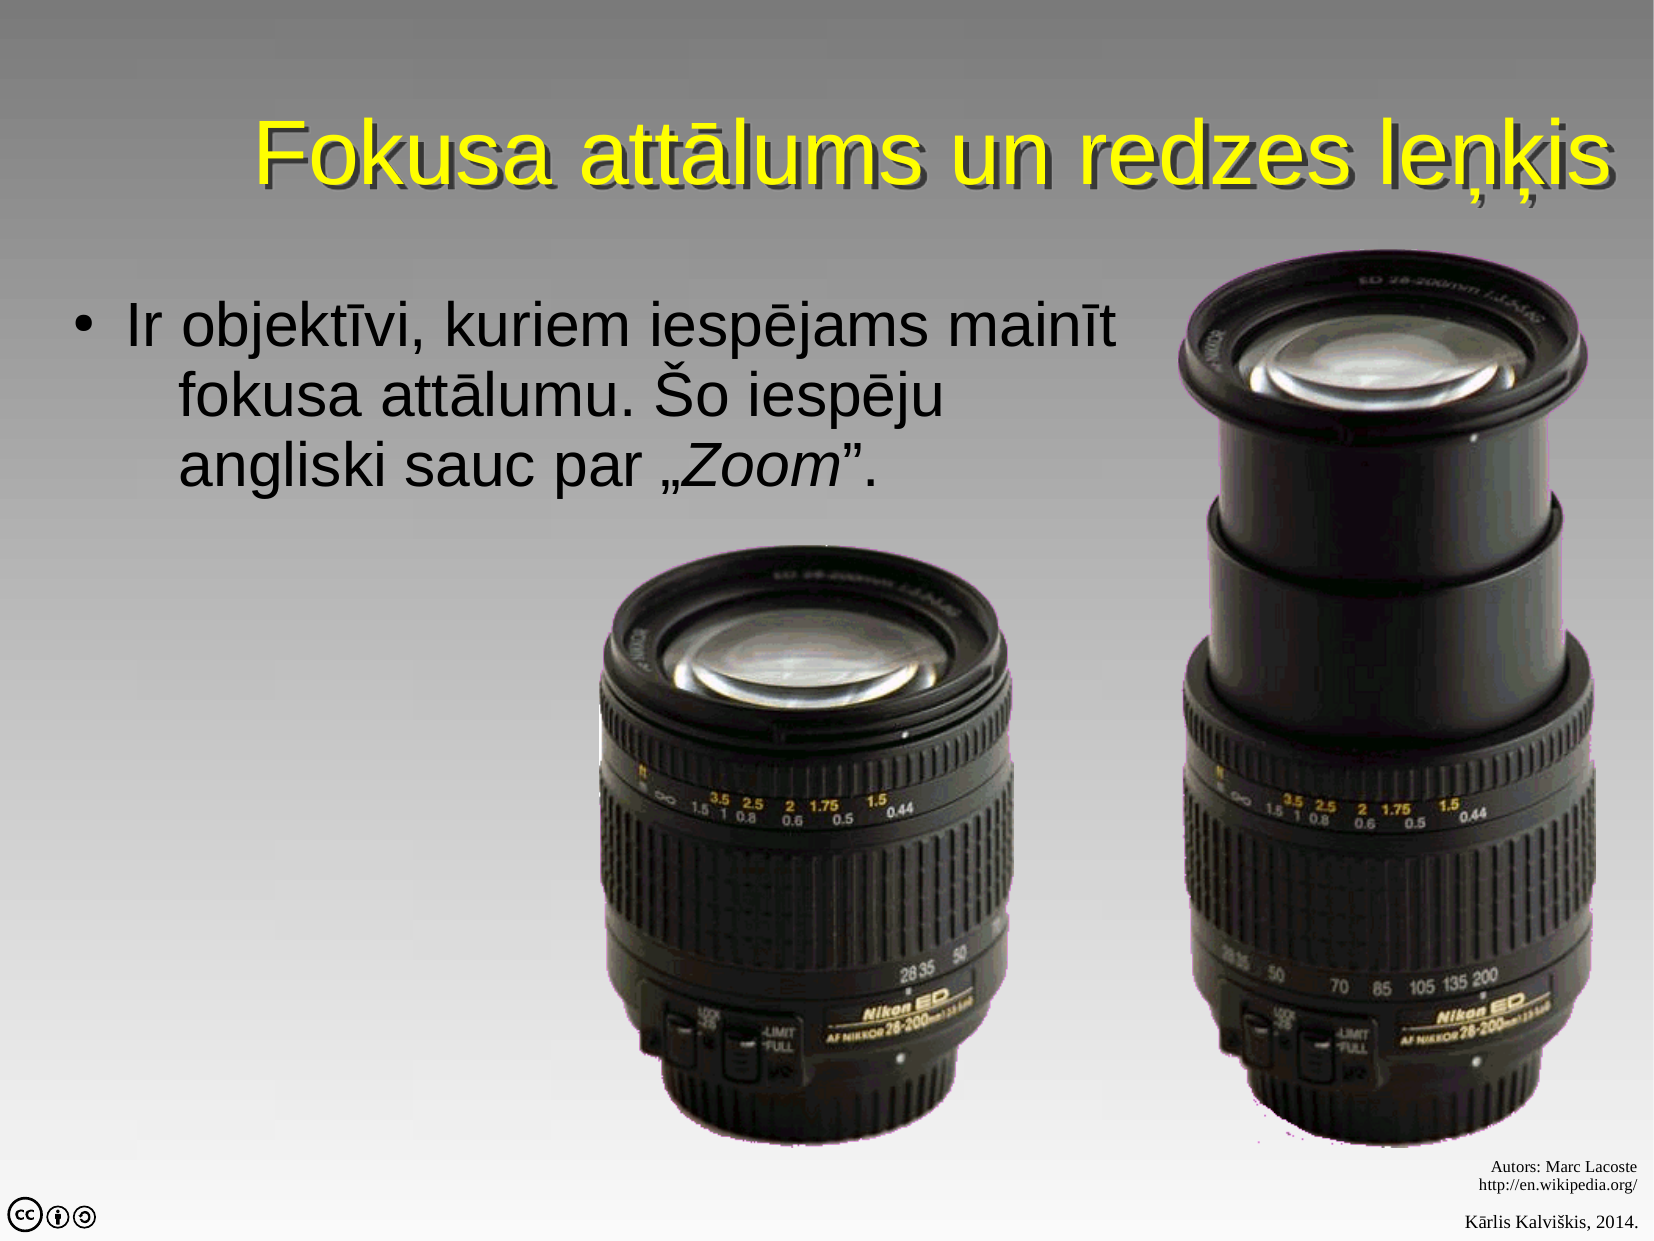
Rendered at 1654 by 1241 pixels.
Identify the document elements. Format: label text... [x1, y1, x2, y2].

picture [0, 0, 1654, 1241]
list Ir objektīvi, kuriem iespējams mainīt fokusa attālumu. Šo iespēju angliski sauc par „Zoom”. [37, 290, 1136, 1010]
text_box Autors: Marc Lacoste http://en.wikipedia.org/ [1465, 1149, 1653, 1202]
title Fokusa attālums un redzes leņķis [42, 49, 1615, 257]
